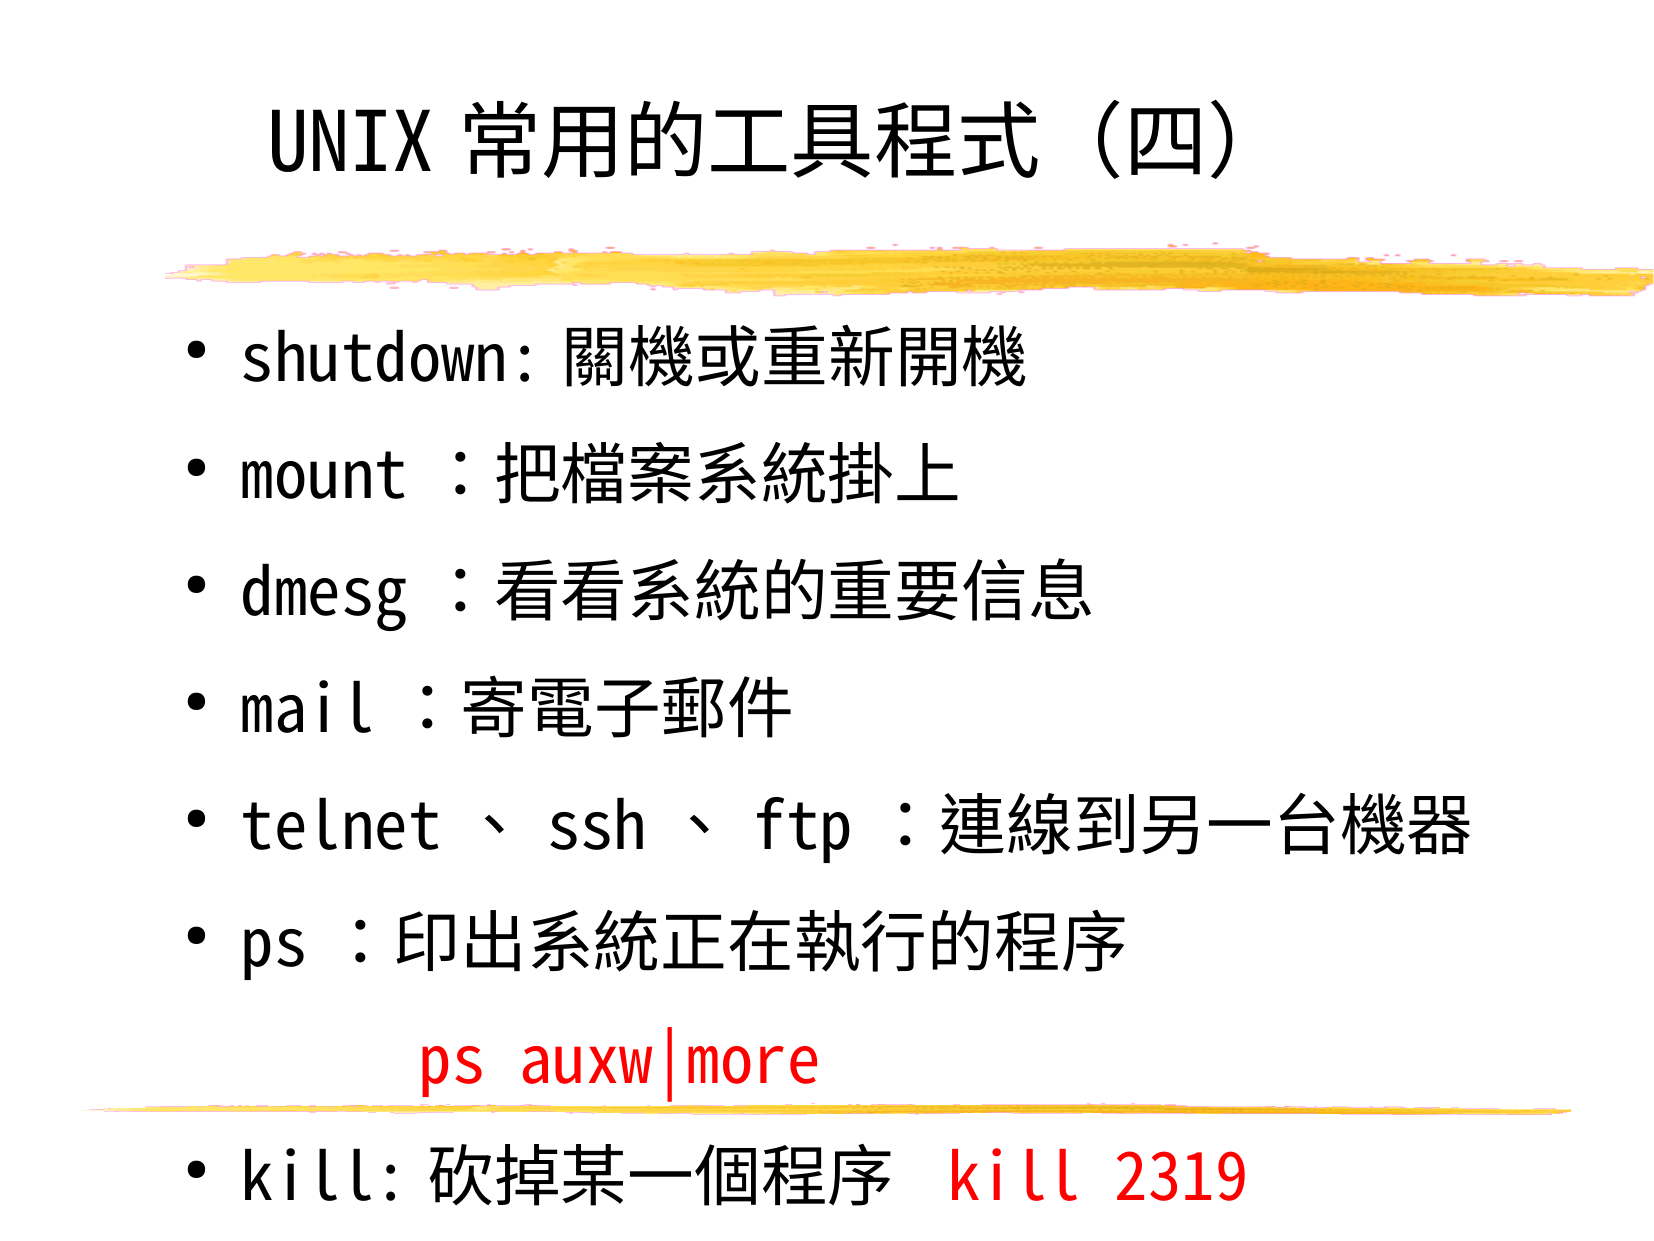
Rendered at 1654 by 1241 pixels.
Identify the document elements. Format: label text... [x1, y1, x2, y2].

title UNIX常用的工具程式（四） [76, 28, 1482, 236]
picture [165, 237, 1654, 308]
picture [82, 1102, 1571, 1117]
list shutdown:關機或重新開機 mount：把檔案系統掛上 dmesg：看看系統的重要信息 mail：寄電子郵件 telnet、ssh、ftp：連線到另一台機器 ps：印出系統正在執行的程序 ps auxw|more kill:砍掉某一個程序 kill 2319 [184, 297, 1591, 1042]
